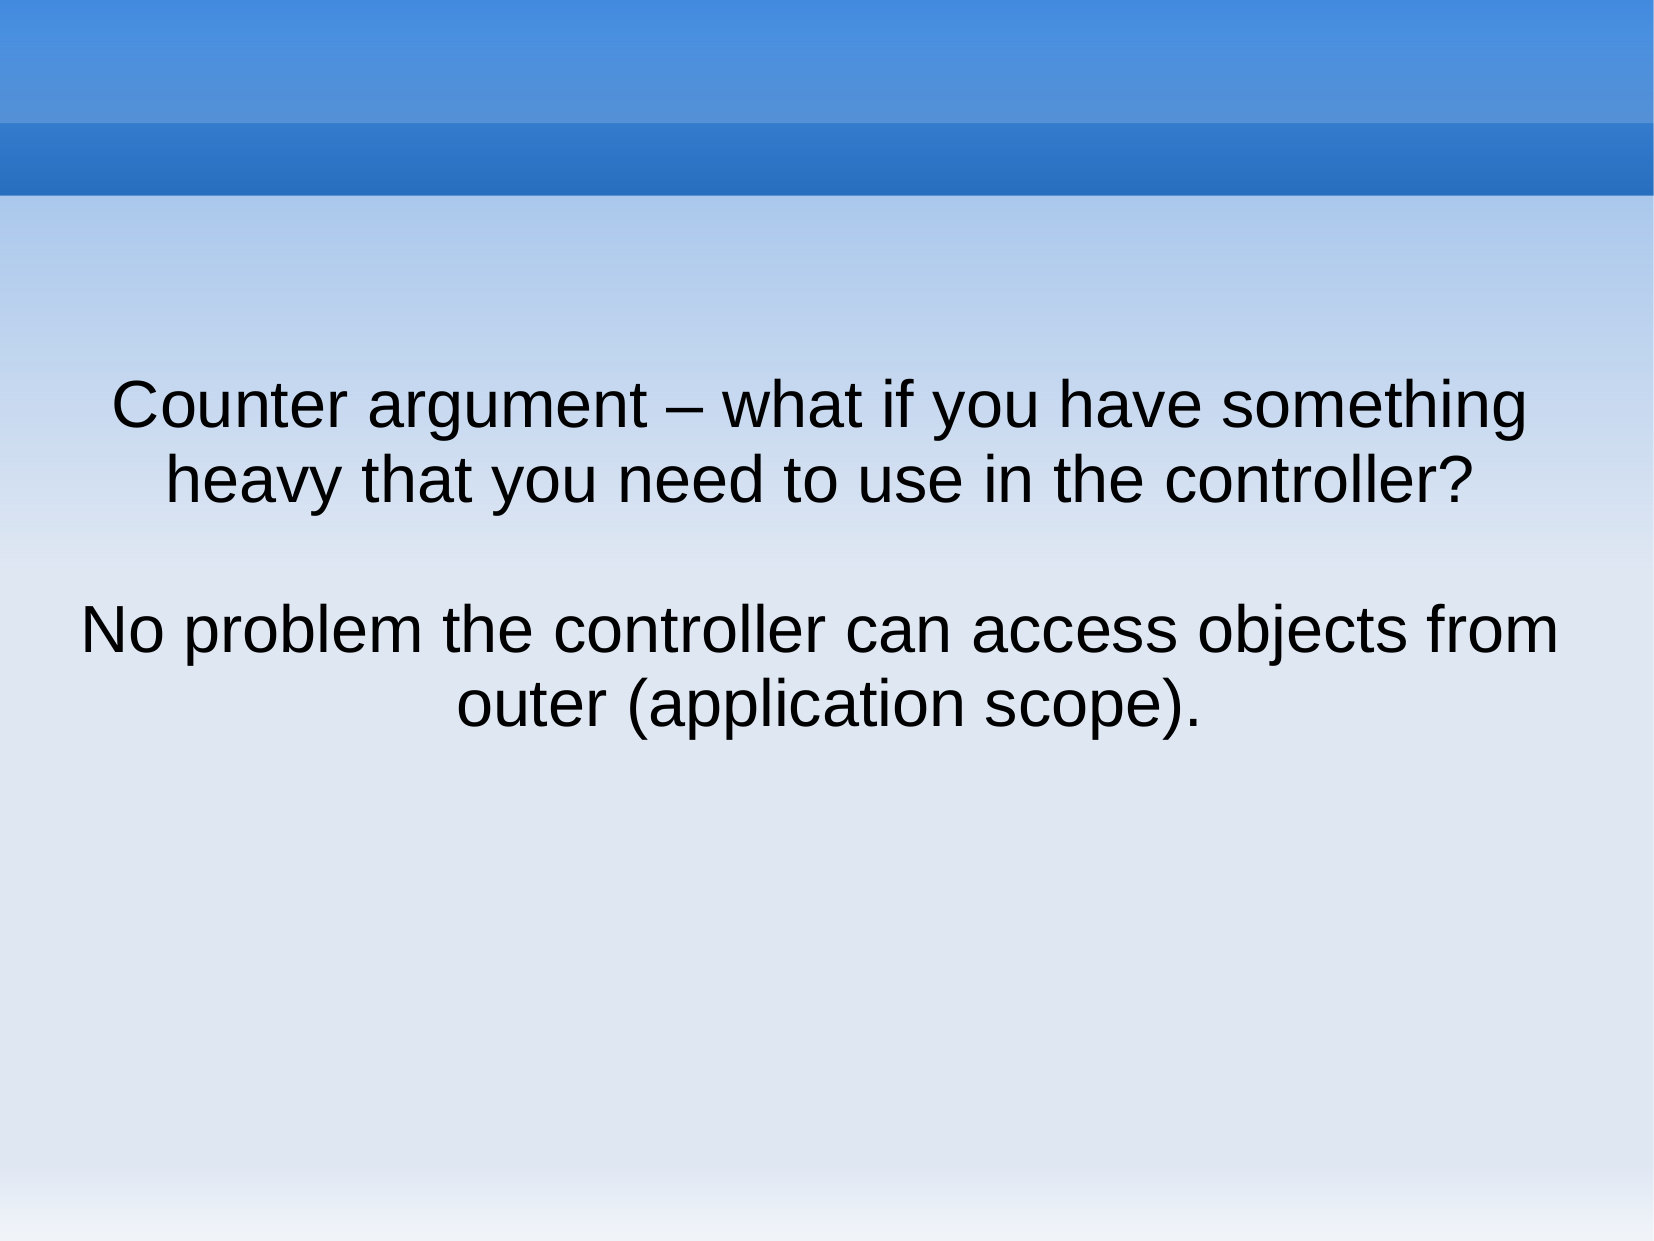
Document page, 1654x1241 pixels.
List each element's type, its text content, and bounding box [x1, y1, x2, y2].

picture [0, 0, 1654, 1241]
subtitle Counter argument – what if you have something heavy that you need to use in the controller? No problem the controller can access objects from outer (application scope). [76, 7, 1565, 1102]
